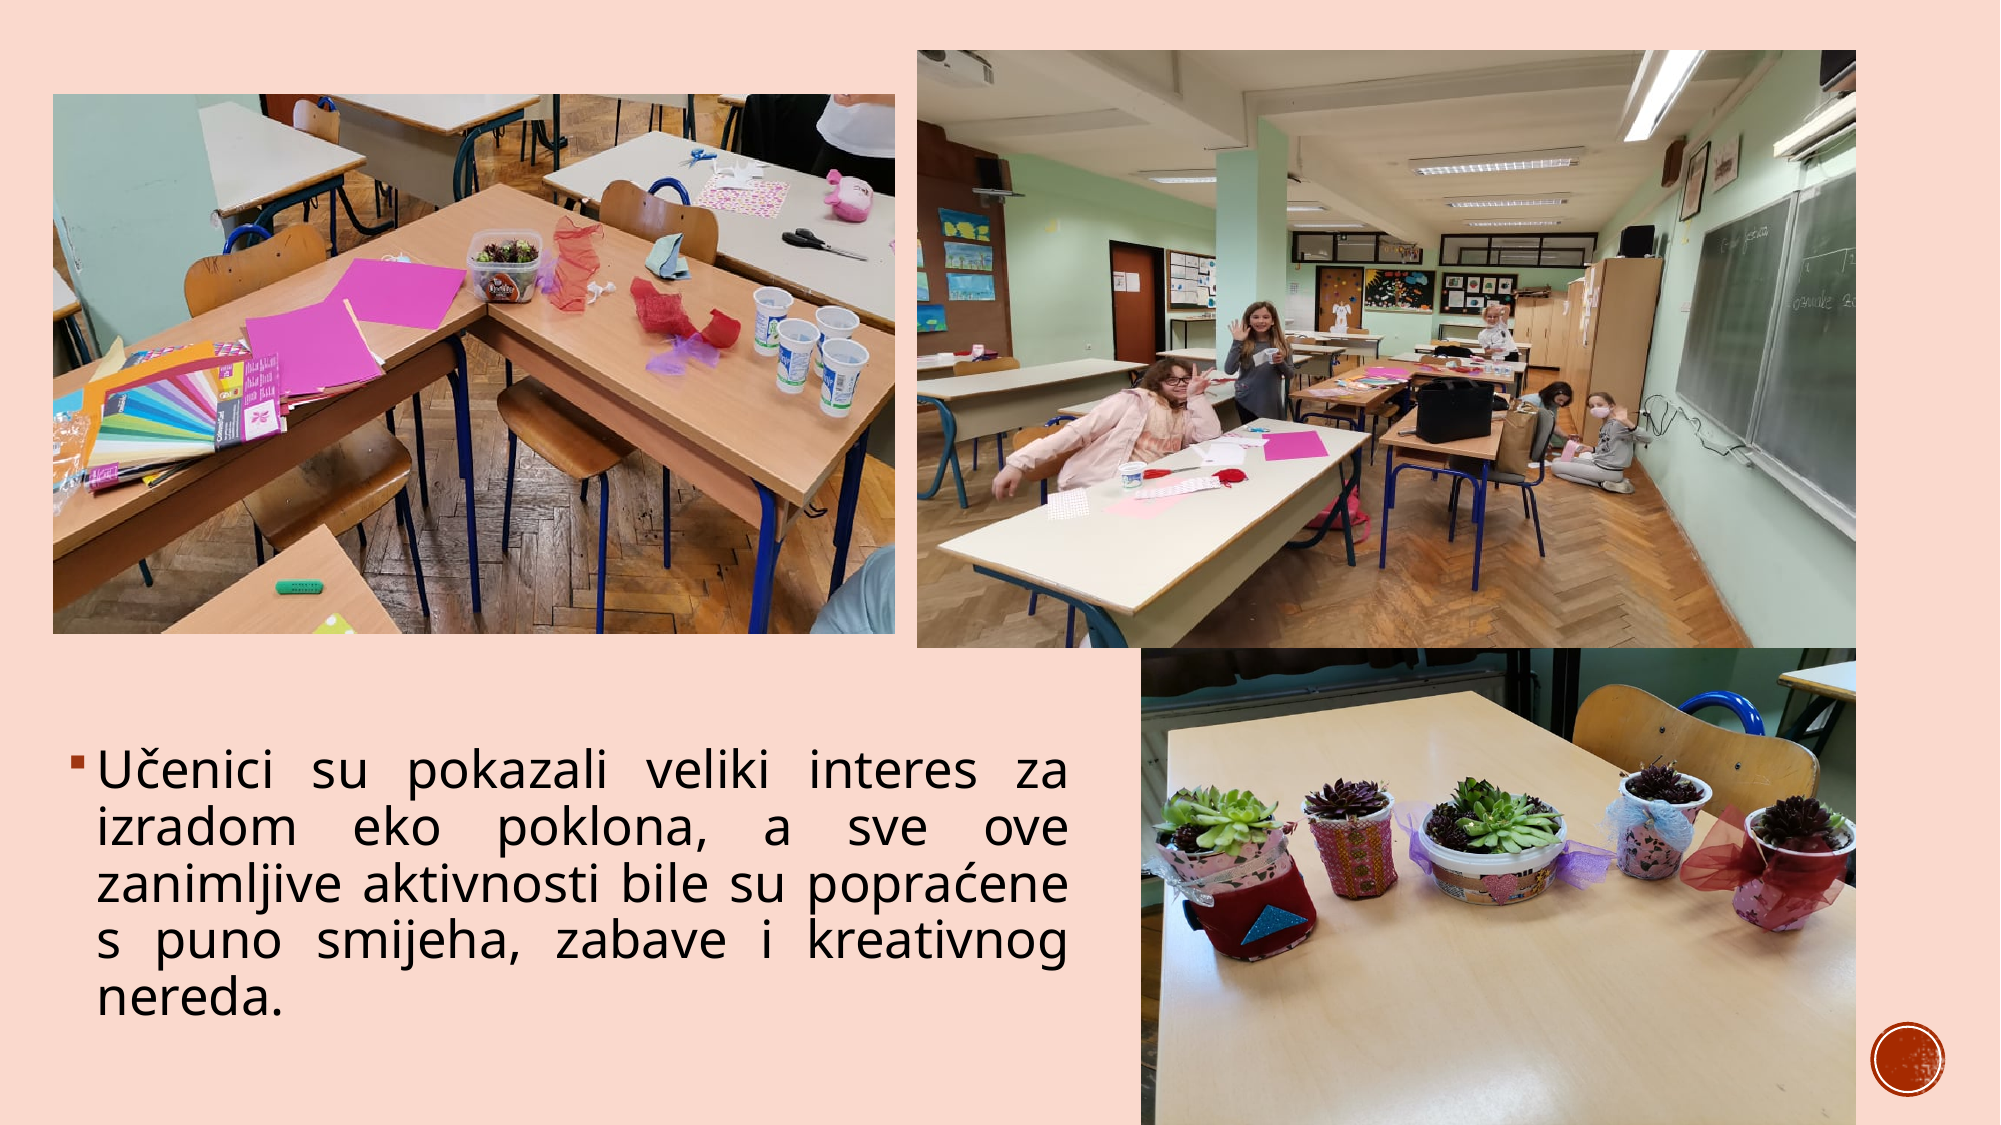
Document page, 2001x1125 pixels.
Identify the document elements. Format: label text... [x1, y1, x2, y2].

picture [917, 50, 1856, 1125]
picture [1870, 1021, 1946, 1097]
text_box Učenici su pokazali veliki interes za izradom eko poklona, a sve ove zanimljive aktivnosti bile su popraćene s puno smijeha, zabave i kreativnog nereda. [53, 735, 1086, 1037]
picture [53, 94, 895, 634]
